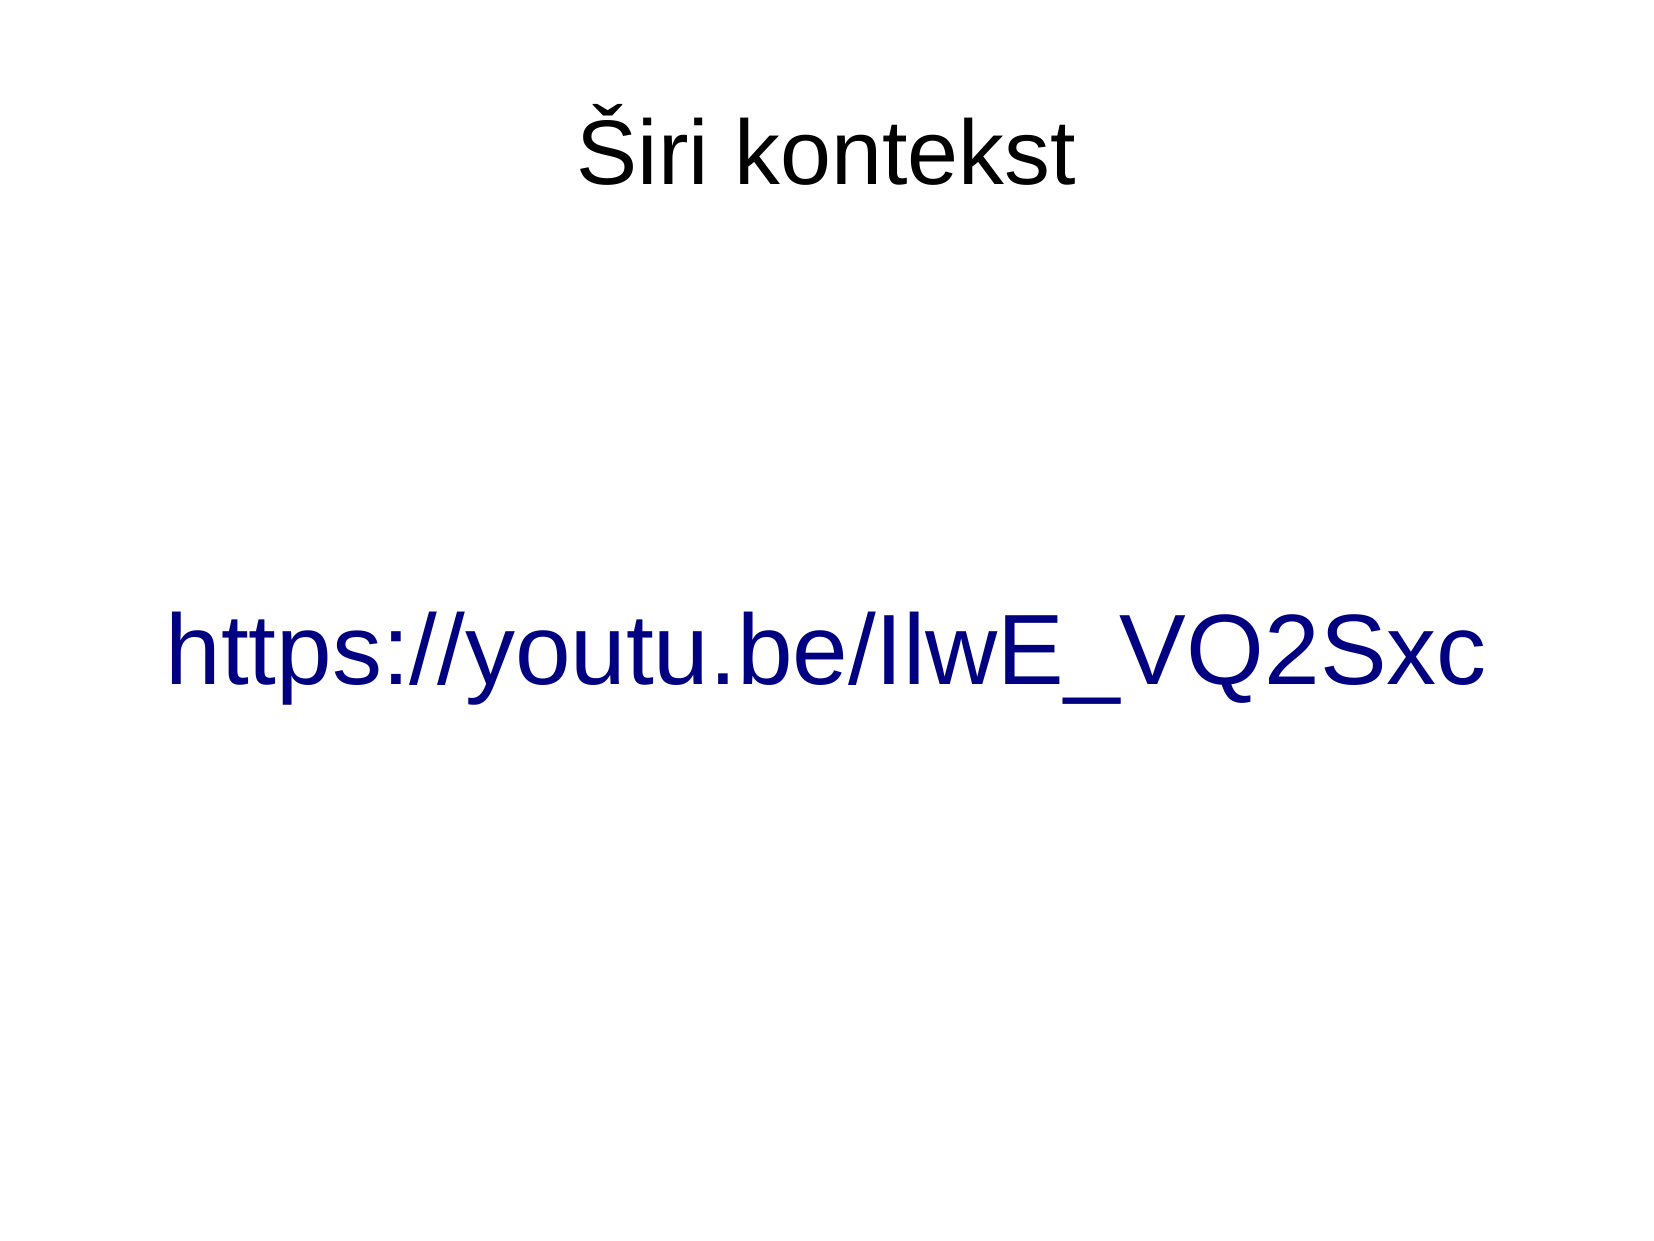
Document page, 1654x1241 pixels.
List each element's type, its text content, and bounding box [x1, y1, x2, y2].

title Širi kontekst [82, 49, 1571, 257]
subtitle https://youtu.be/IlwE_VQ2Sxc [82, 290, 1571, 1010]
